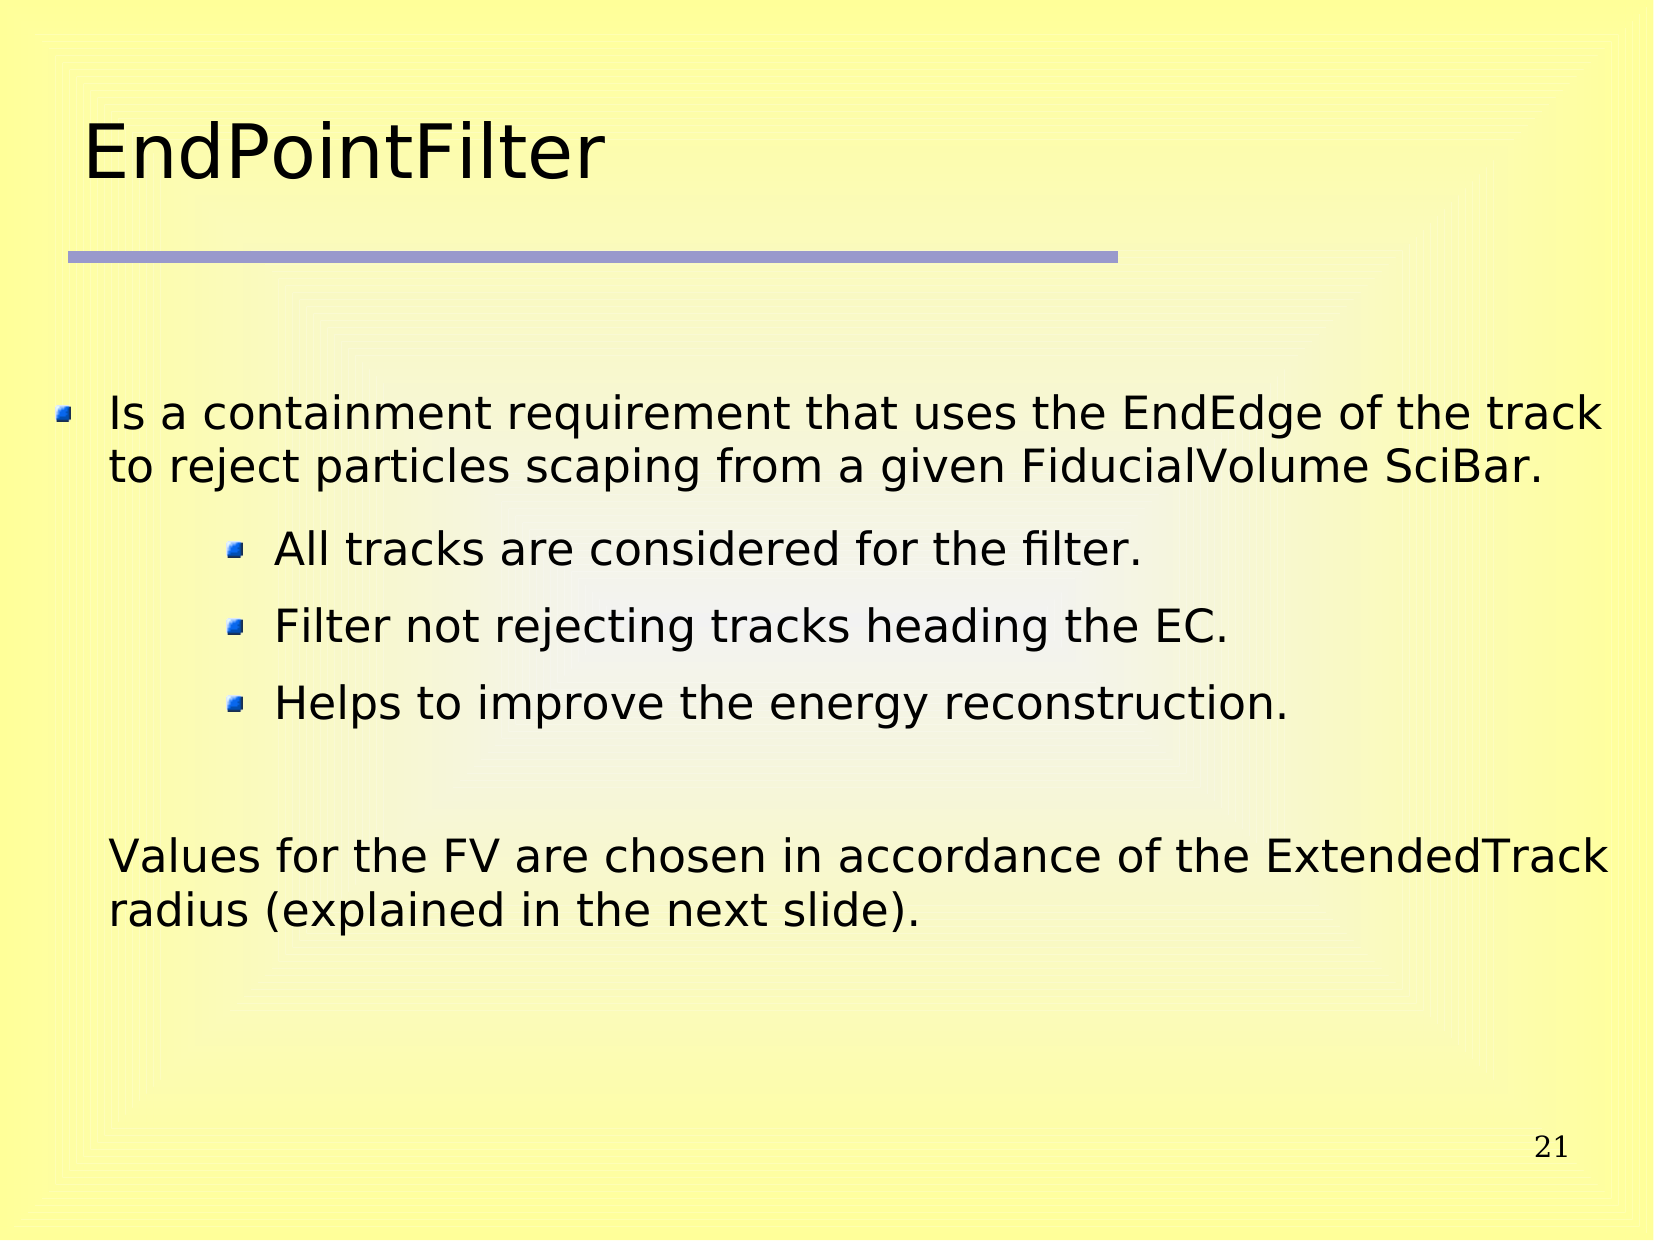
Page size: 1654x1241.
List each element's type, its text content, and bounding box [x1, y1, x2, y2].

title EndPointFilter [82, 49, 1571, 257]
list Is a containment requirement that uses the EndEdge of the track to reject particles scaping from a given FiducialVolume SciBar. All tracks are considered for the filter. Filter not rejecting tracks heading the EC. Helps to improve the energy reconstruction. Values for the FV are chosen in accordance of the ExtendedTrack radius (explained in the next slide). [37, 386, 1613, 1070]
